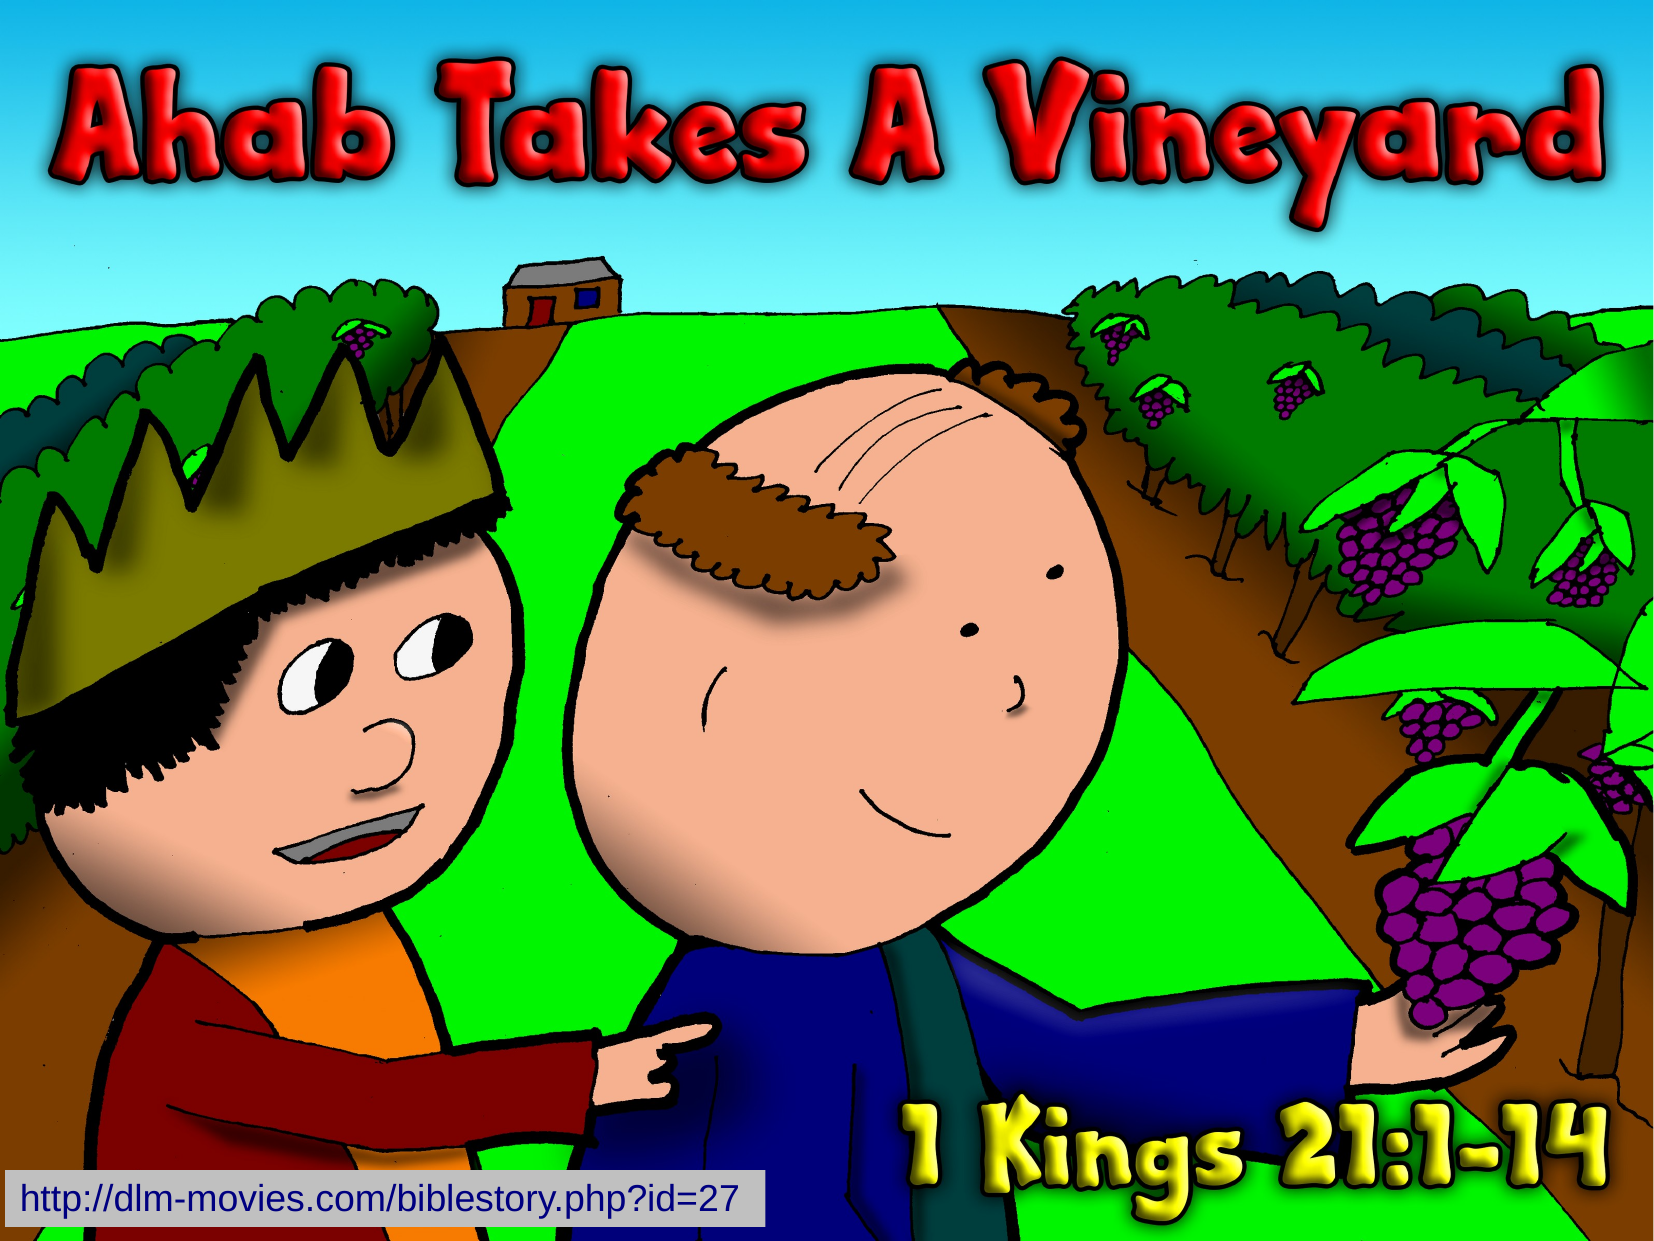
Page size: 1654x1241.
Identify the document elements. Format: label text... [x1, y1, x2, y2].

text_box http://dlm-movies.com/biblestory.php?id=27 [5, 1170, 766, 1227]
picture [0, 14, 1654, 1241]
